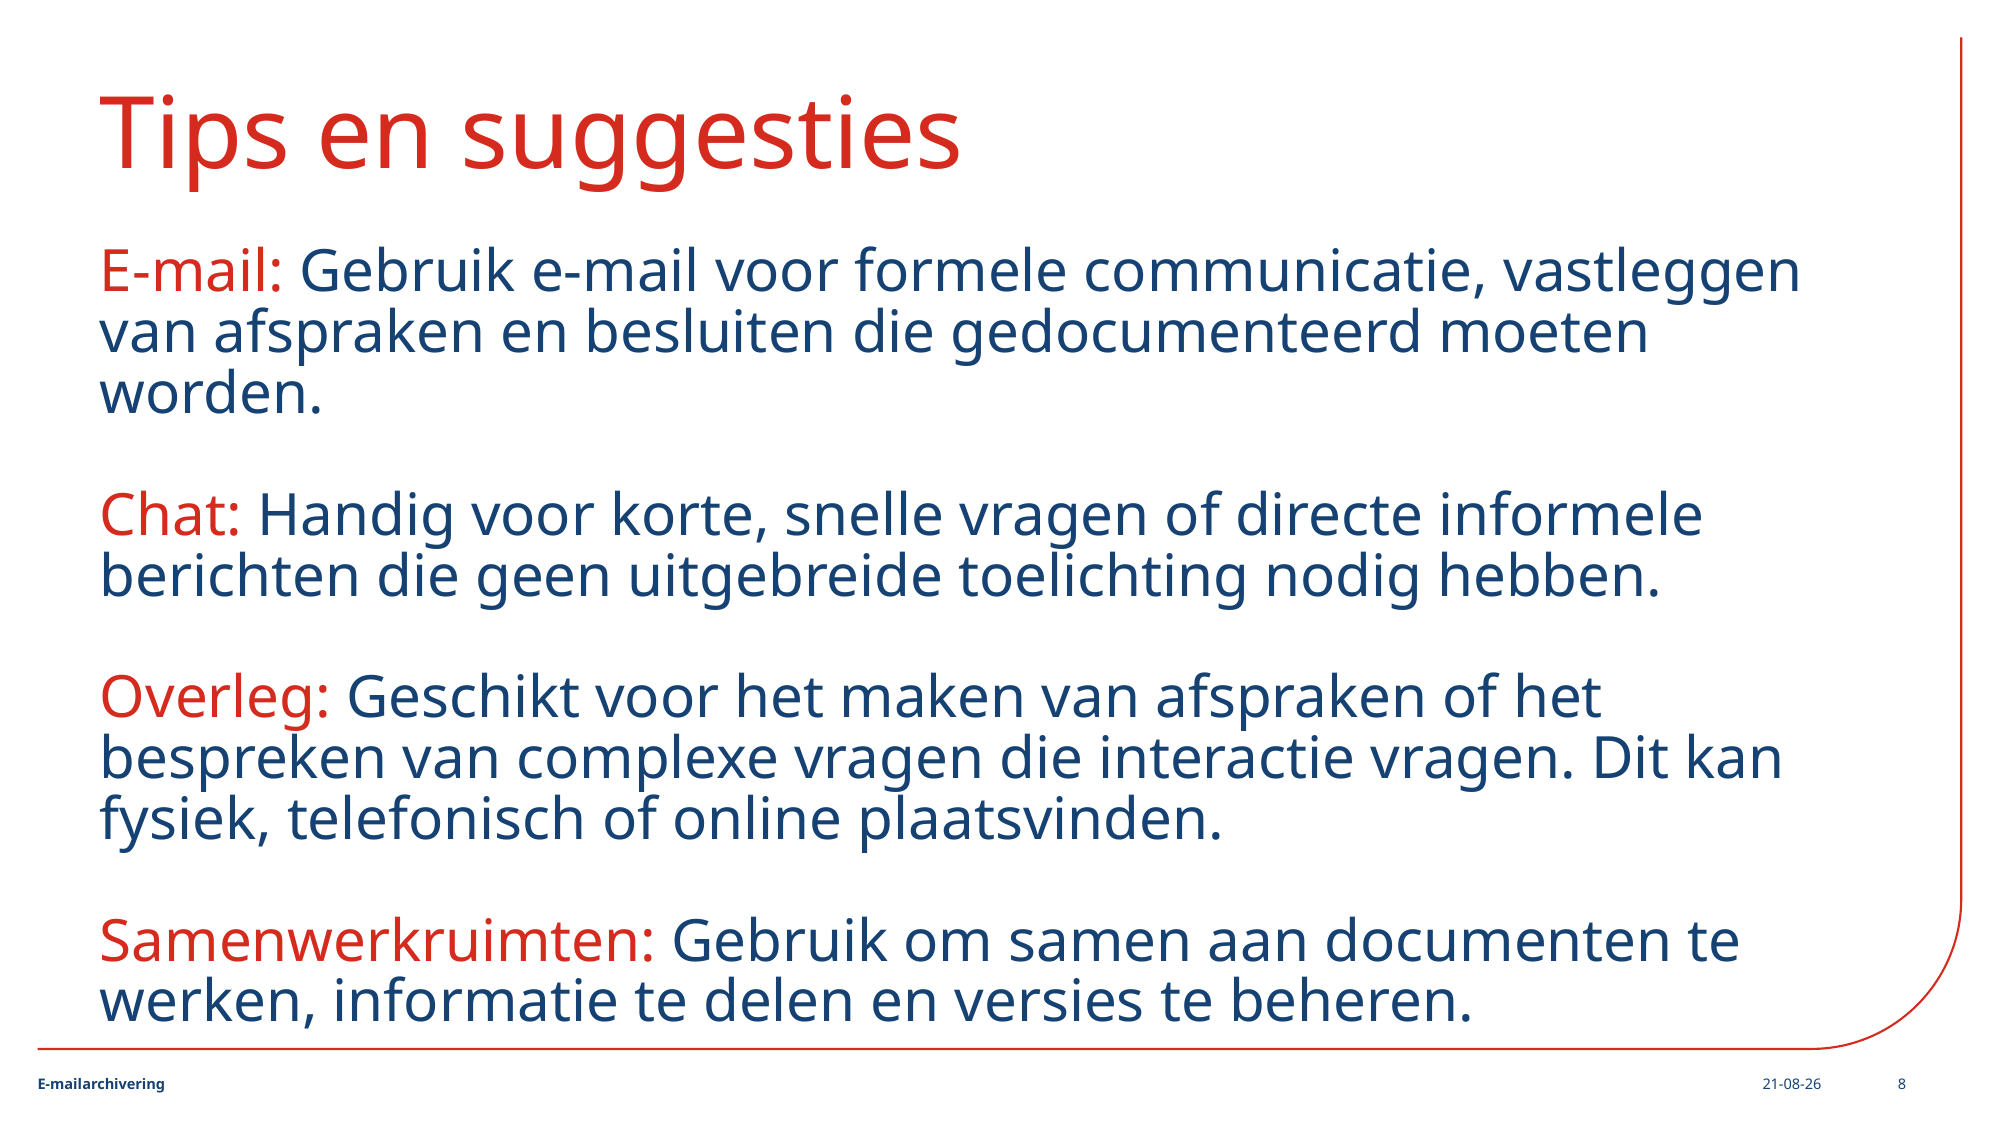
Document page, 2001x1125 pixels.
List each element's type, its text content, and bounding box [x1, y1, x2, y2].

text_box 17 maart 2026 [1762, 1074, 1888, 1117]
title Tips en suggesties [99, 85, 1876, 204]
text_box E-mail: Gebruik e-mail voor formele communicatie, vastleggen van afspraken en besluiten die gedocumenteerd moeten worden. Chat: Handig voor korte, snelle vragen of directe informele berichten die geen uitgebreide toelichting nodig hebben. Overleg: Geschikt voor het maken van afspraken of het bespreken van complexe vragen die interactie vragen. Dit kan fysiek, telefonisch of online plaatsvinden. Samenwerkruimten: Gebruik om samen aan documenten te werken, informatie te delen en versies te beheren. [99, 243, 1876, 979]
text_box 8 [1897, 1074, 1963, 1117]
